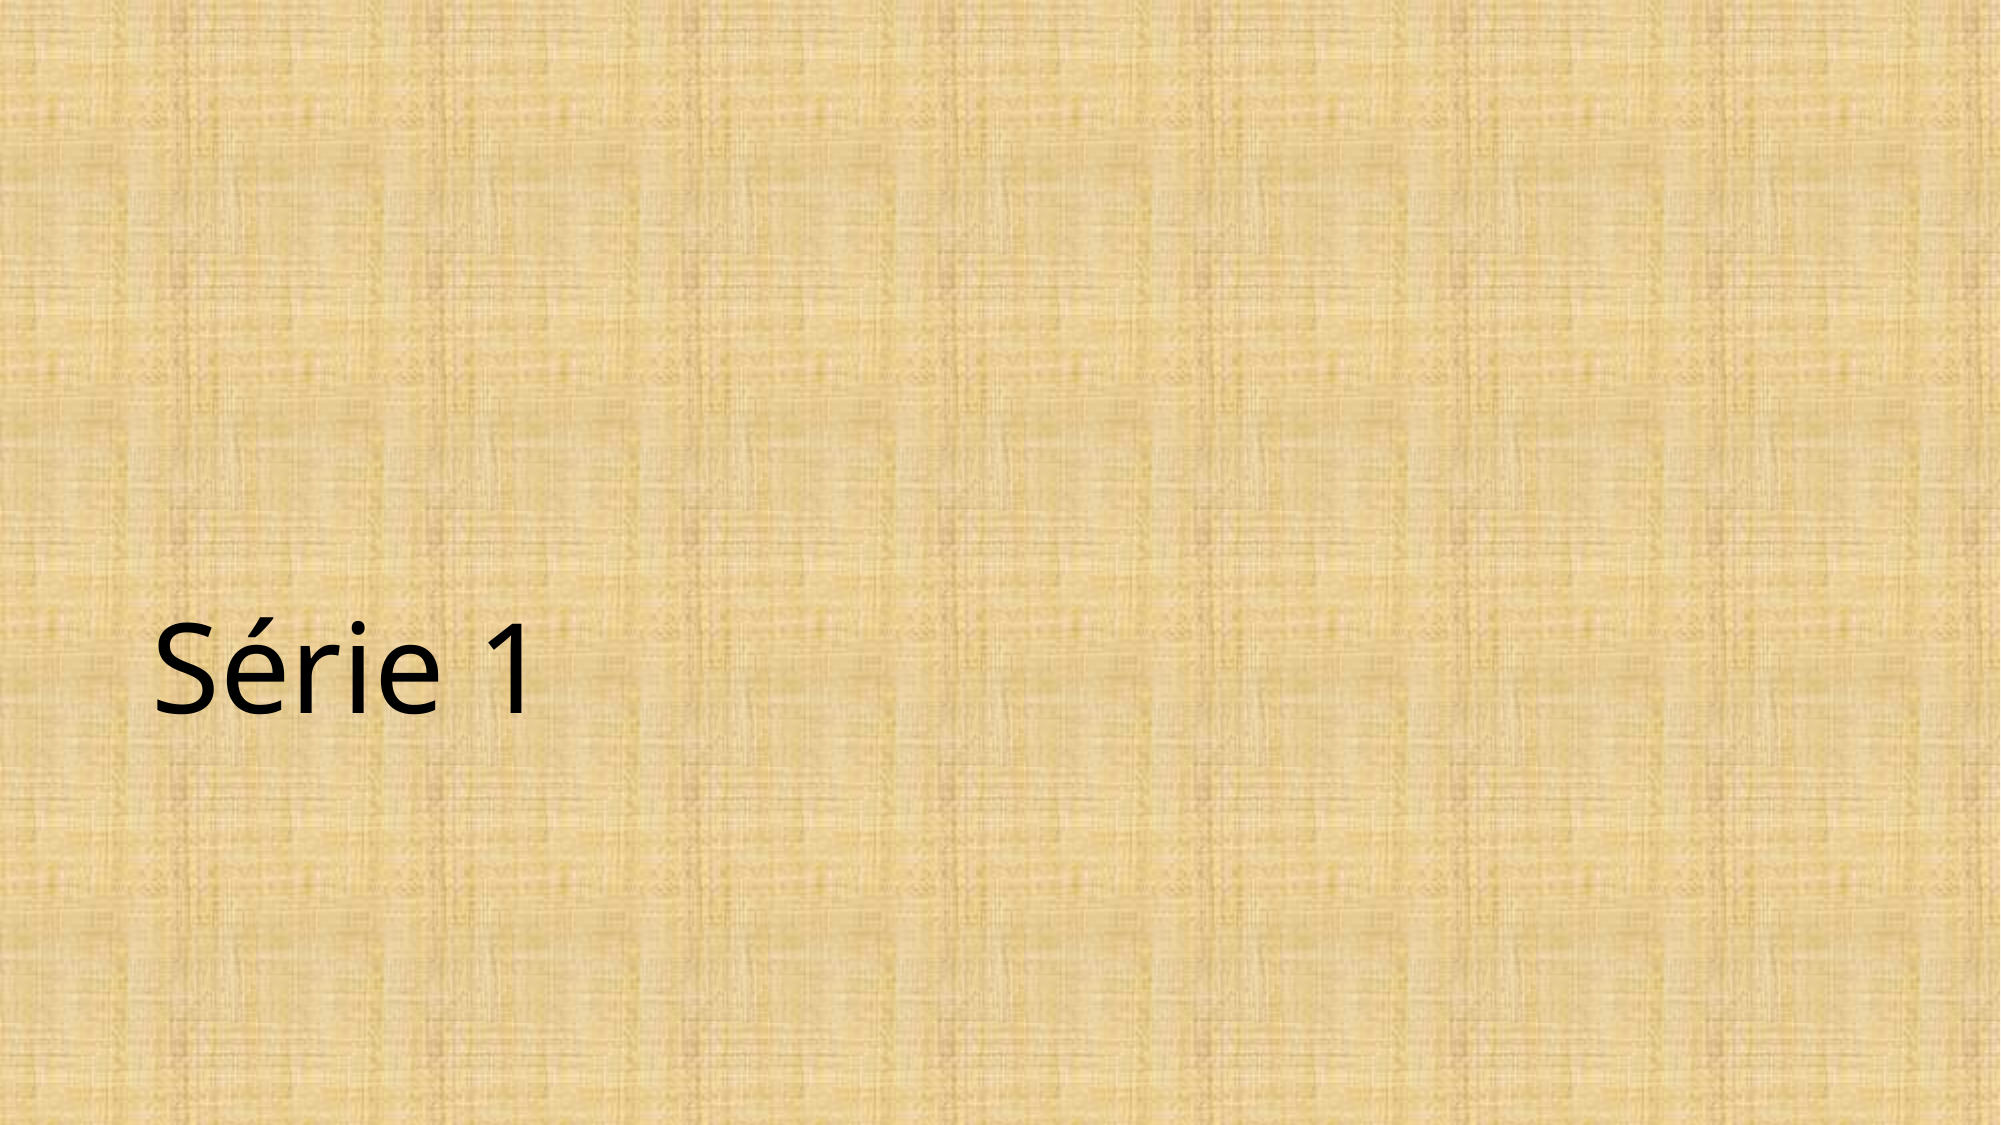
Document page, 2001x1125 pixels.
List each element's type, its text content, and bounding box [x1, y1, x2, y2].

picture [0, 0, 2001, 1125]
title Série 1 [136, 280, 1862, 749]
